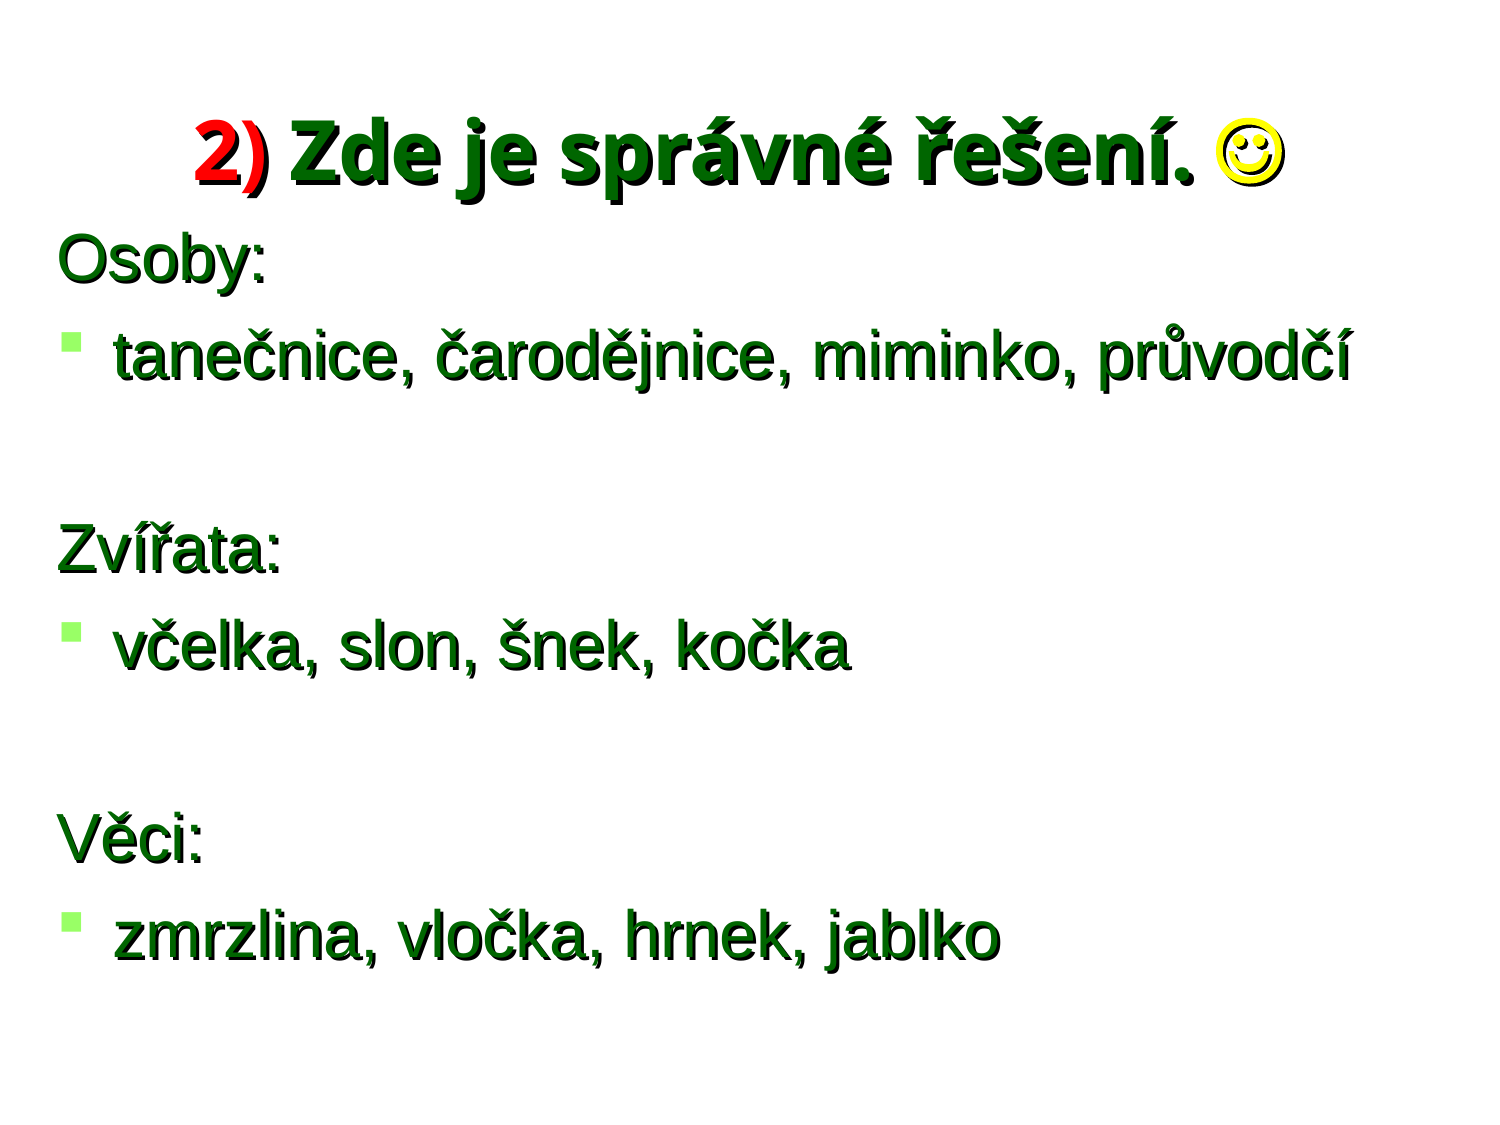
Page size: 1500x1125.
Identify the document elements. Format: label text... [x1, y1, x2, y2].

list 2) Zde je správné řešení.  Osoby: tanečnice, čarodějnice, miminko, průvodčí Zvířata: včelka, slon, šnek, kočka Věci: zmrzlina, vločka, hrnek, jablko [41, 90, 1436, 1047]
